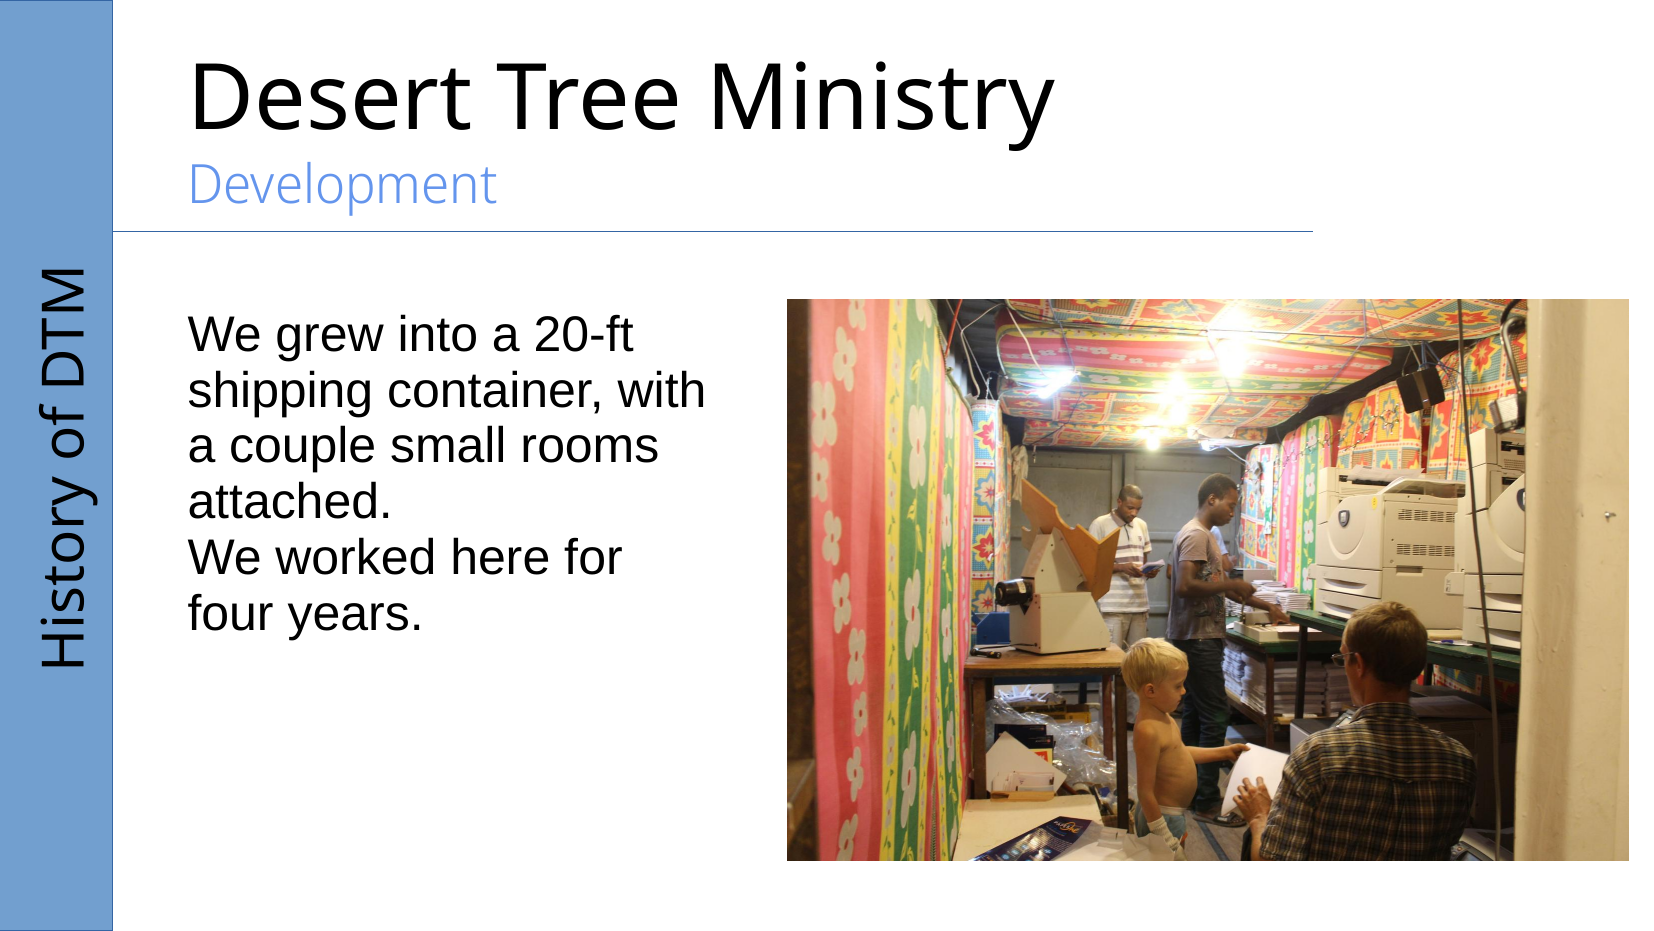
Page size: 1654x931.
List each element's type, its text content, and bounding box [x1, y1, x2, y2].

title Development [187, 125, 1571, 239]
text_box History of DTM [13, 37, 105, 901]
text_box [0, 0, 113, 931]
picture [787, 299, 1629, 862]
title Desert Tree Ministry [187, 33, 1571, 125]
subtitle We grew into a 20-ft shipping container, with a couple small rooms attached. We worked here for four years. [187, 306, 713, 863]
